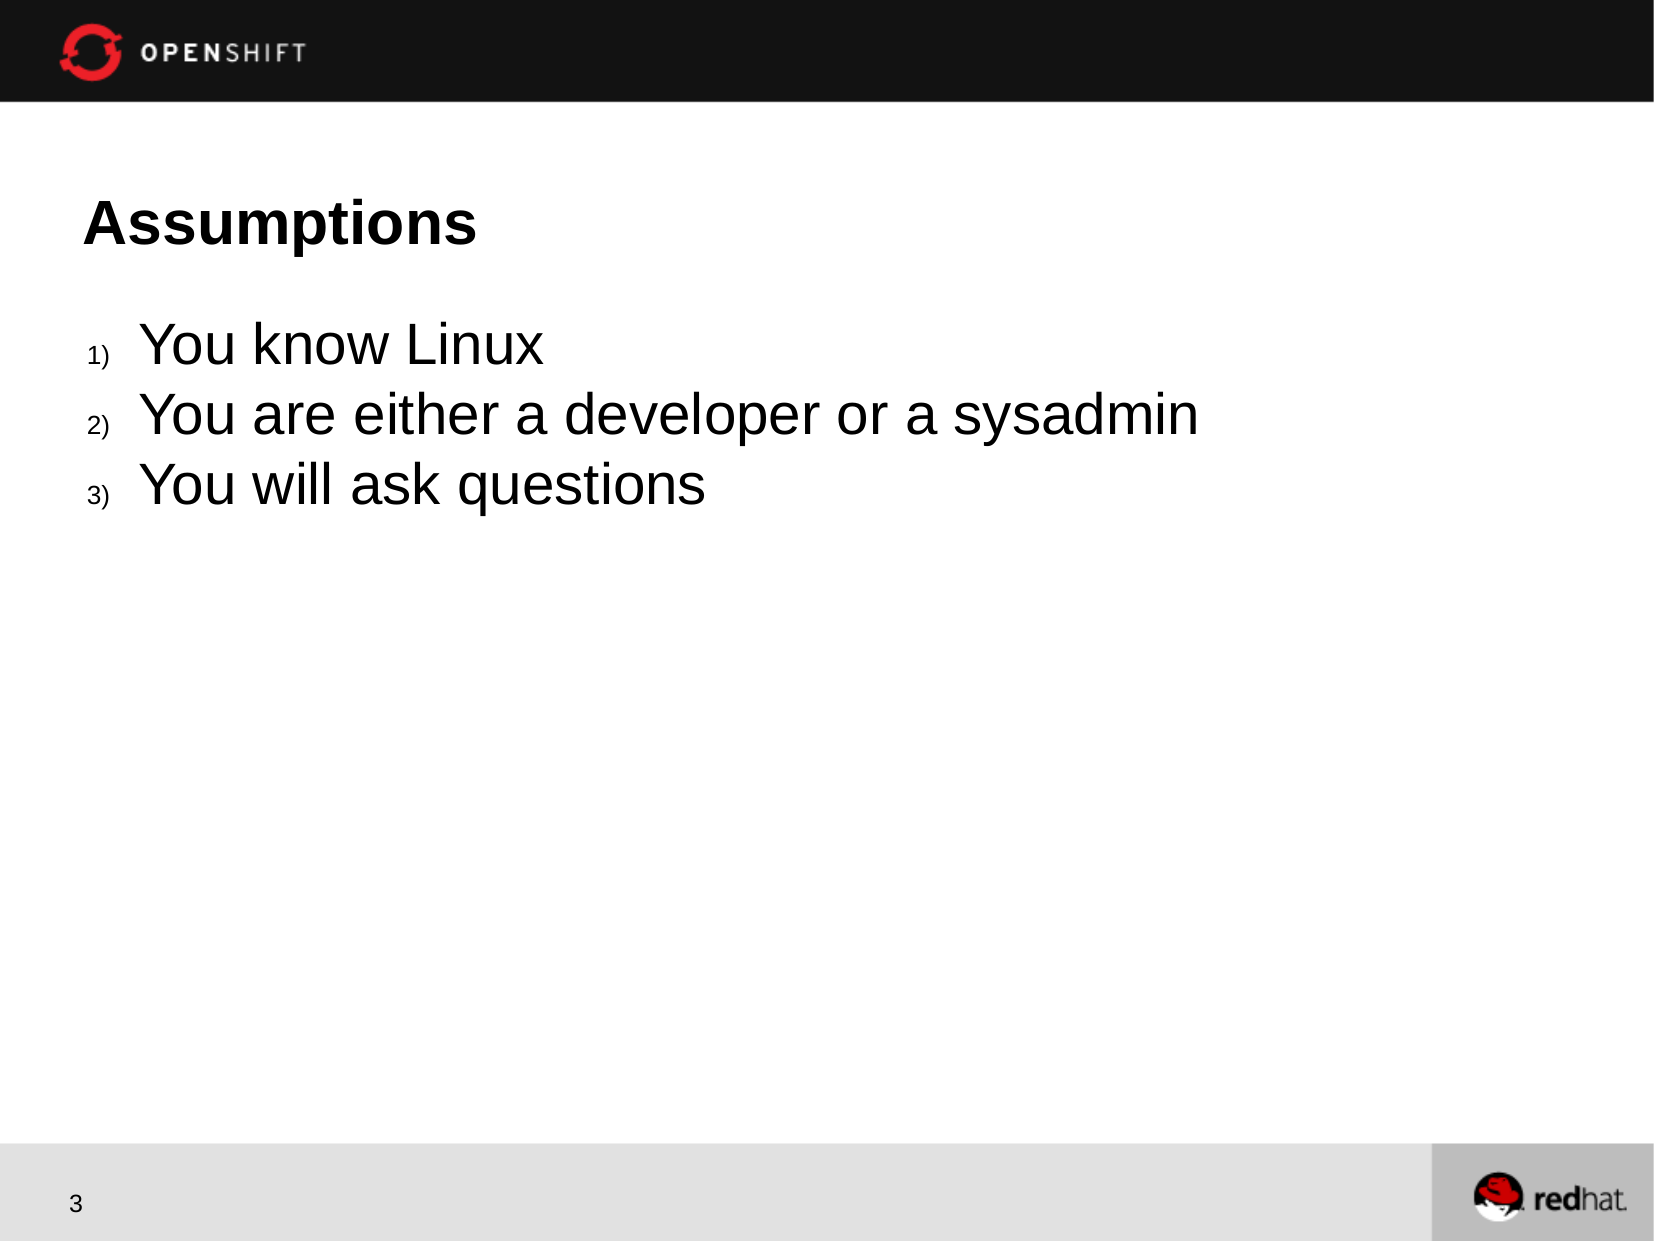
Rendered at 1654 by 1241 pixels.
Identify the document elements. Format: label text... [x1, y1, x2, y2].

text_box You know Linux You are either a developer or a sysadmin You will ask questions [86, 302, 1575, 1096]
text_box Assumptions [82, 130, 1571, 318]
picture [0, 0, 1654, 1241]
